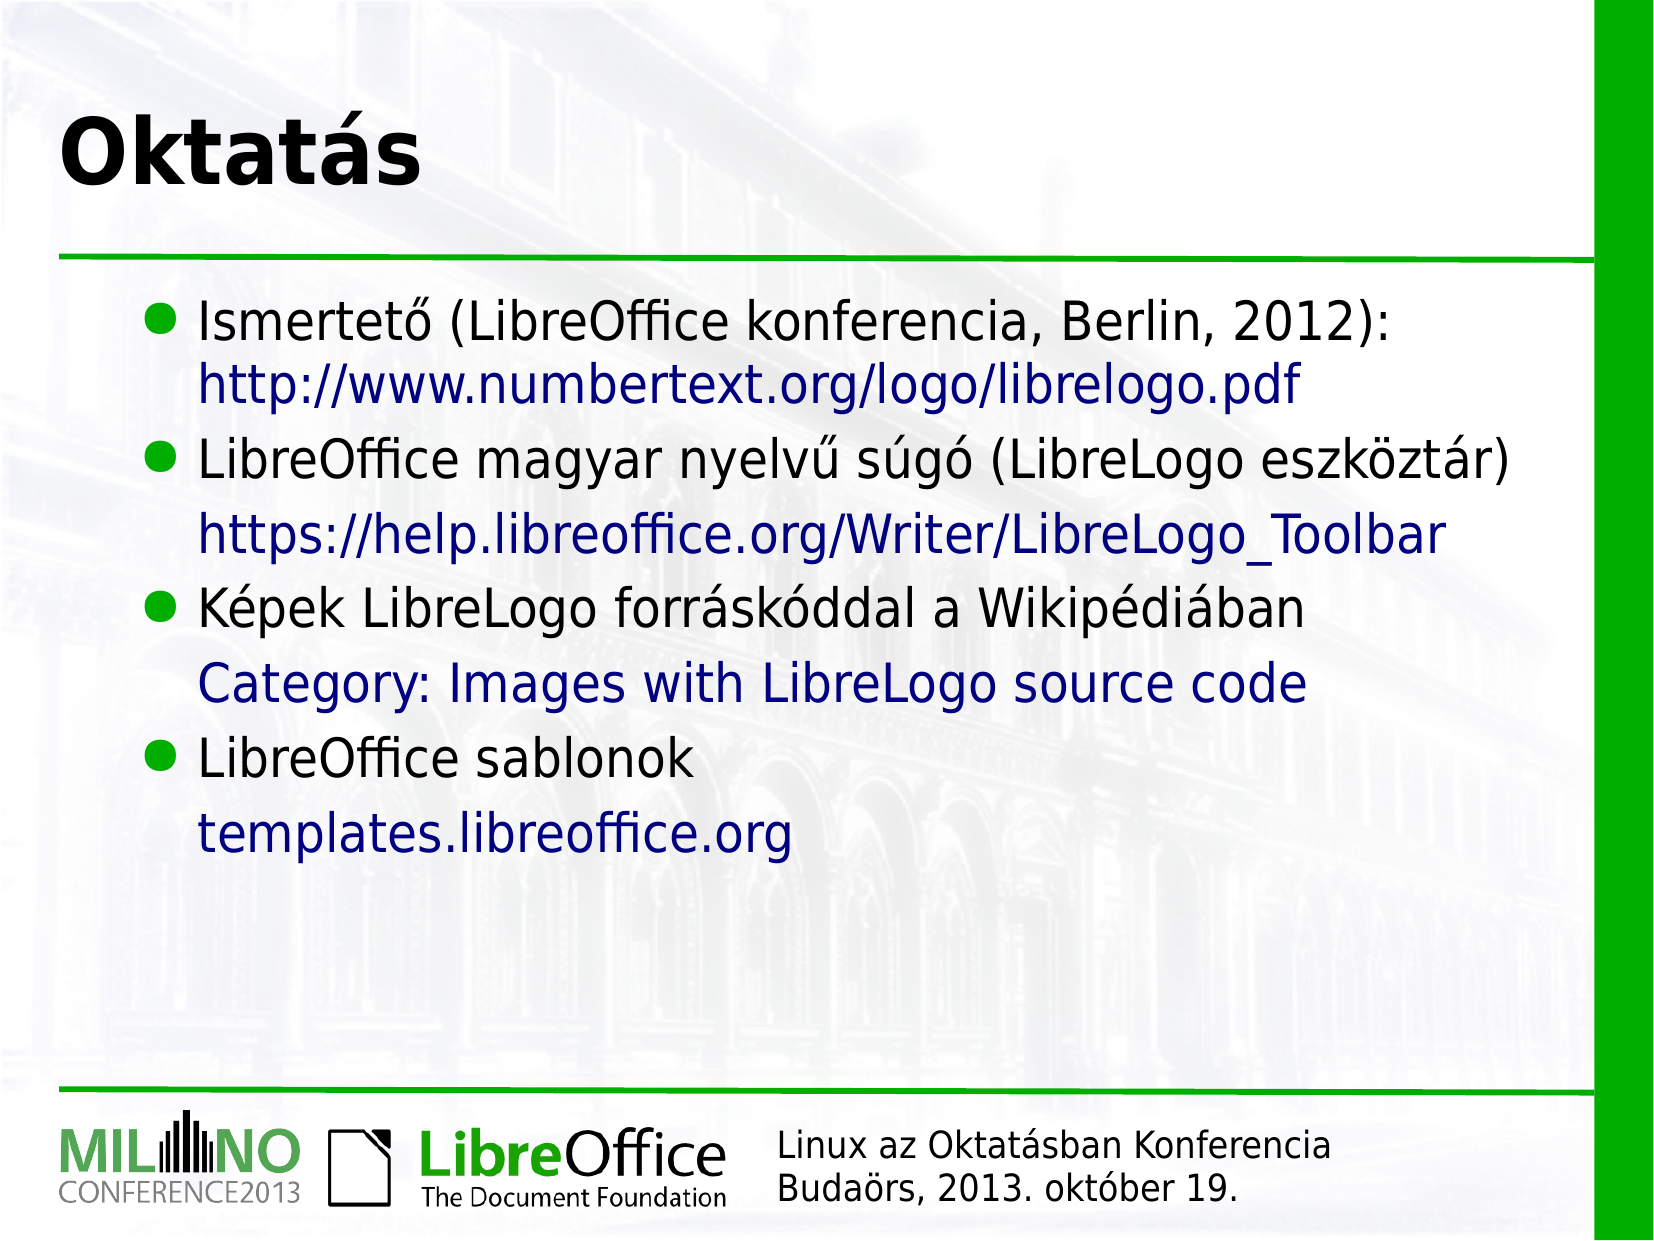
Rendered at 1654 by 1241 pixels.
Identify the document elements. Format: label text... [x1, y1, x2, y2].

title Oktatás [59, 49, 1548, 257]
picture [1, 0, 1594, 1241]
list Ismertető (LibreOffice konferencia, Berlin, 2012): http://www.numbertext.org/logo/librelogo.pdf LibreOffice magyar nyelvű súgó (LibreLogo eszköztár) https://help.libreoffice.org/Writer/LibreLogo_Toolbar Képek LibreLogo forráskóddal a Wikipédiában Category: Images with LibreLogo source code LibreOffice sablonok templates.libreoffice.org [35, 290, 1524, 1010]
